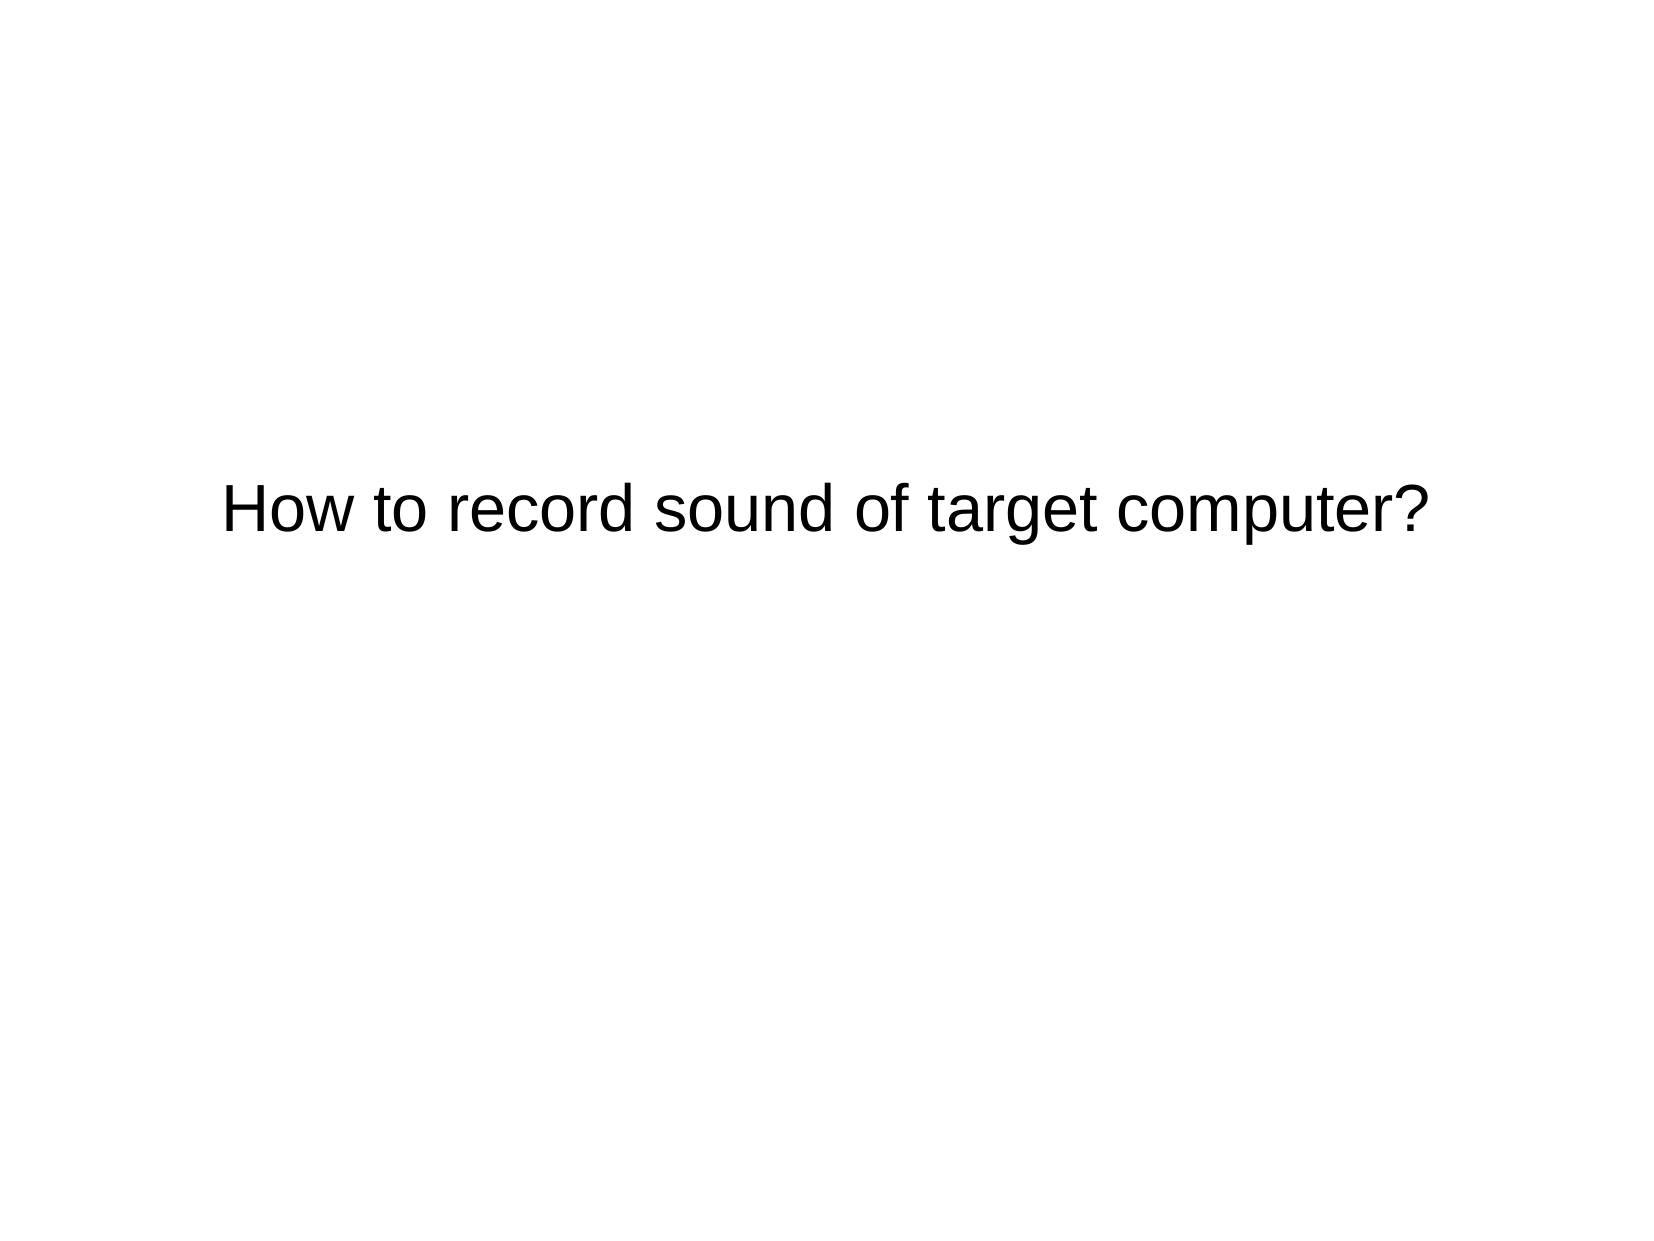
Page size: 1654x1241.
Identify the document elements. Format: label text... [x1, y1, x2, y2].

subtitle How to record sound of target computer? [82, 49, 1571, 968]
